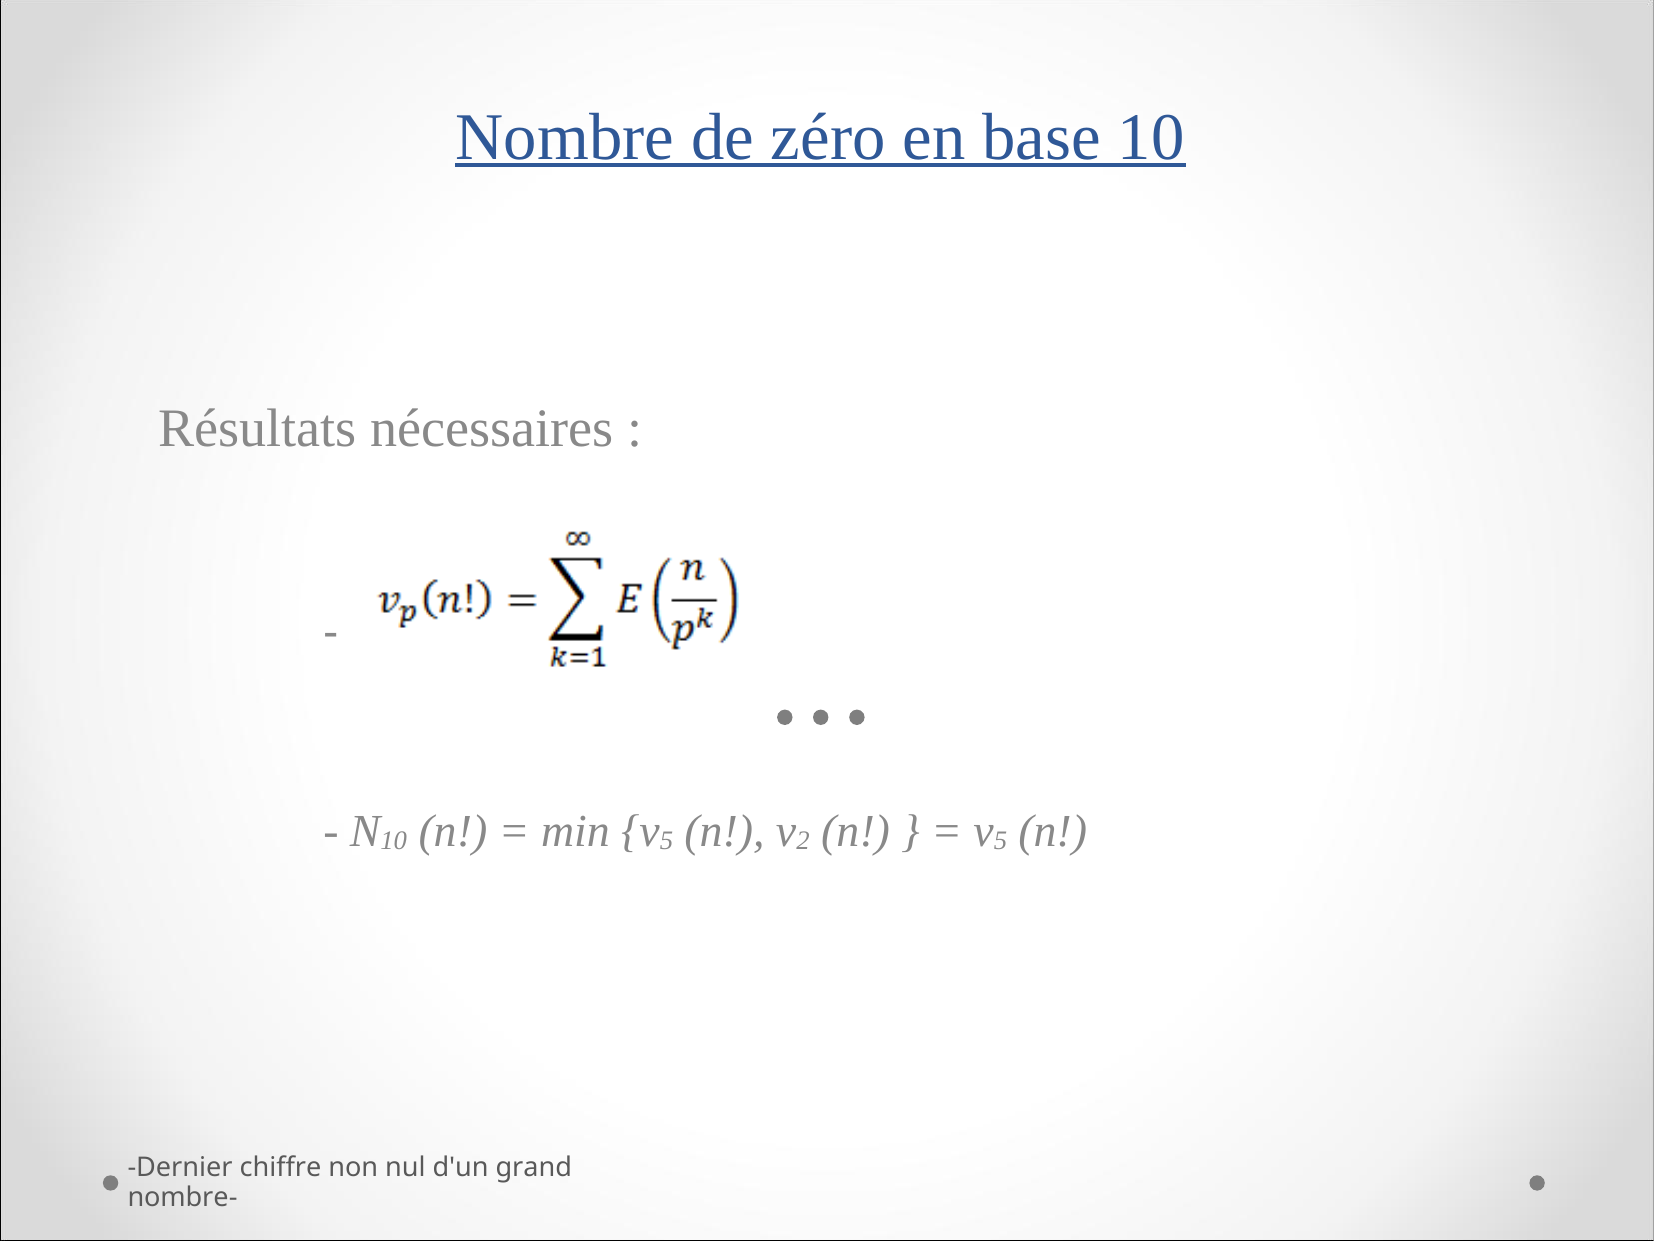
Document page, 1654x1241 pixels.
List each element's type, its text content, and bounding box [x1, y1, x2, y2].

picture [0, 0, 1654, 1241]
list Résultats nécessaires : - - N10 (n!) = min {v5 (n!), v2 (n!) } = v5 (n!) [141, 383, 1548, 1069]
text_box -Dernier chiffre non nul d'un grand nombre- [119, 1149, 635, 1216]
title Nombre de zéro en base 10 [117, 76, 1524, 182]
